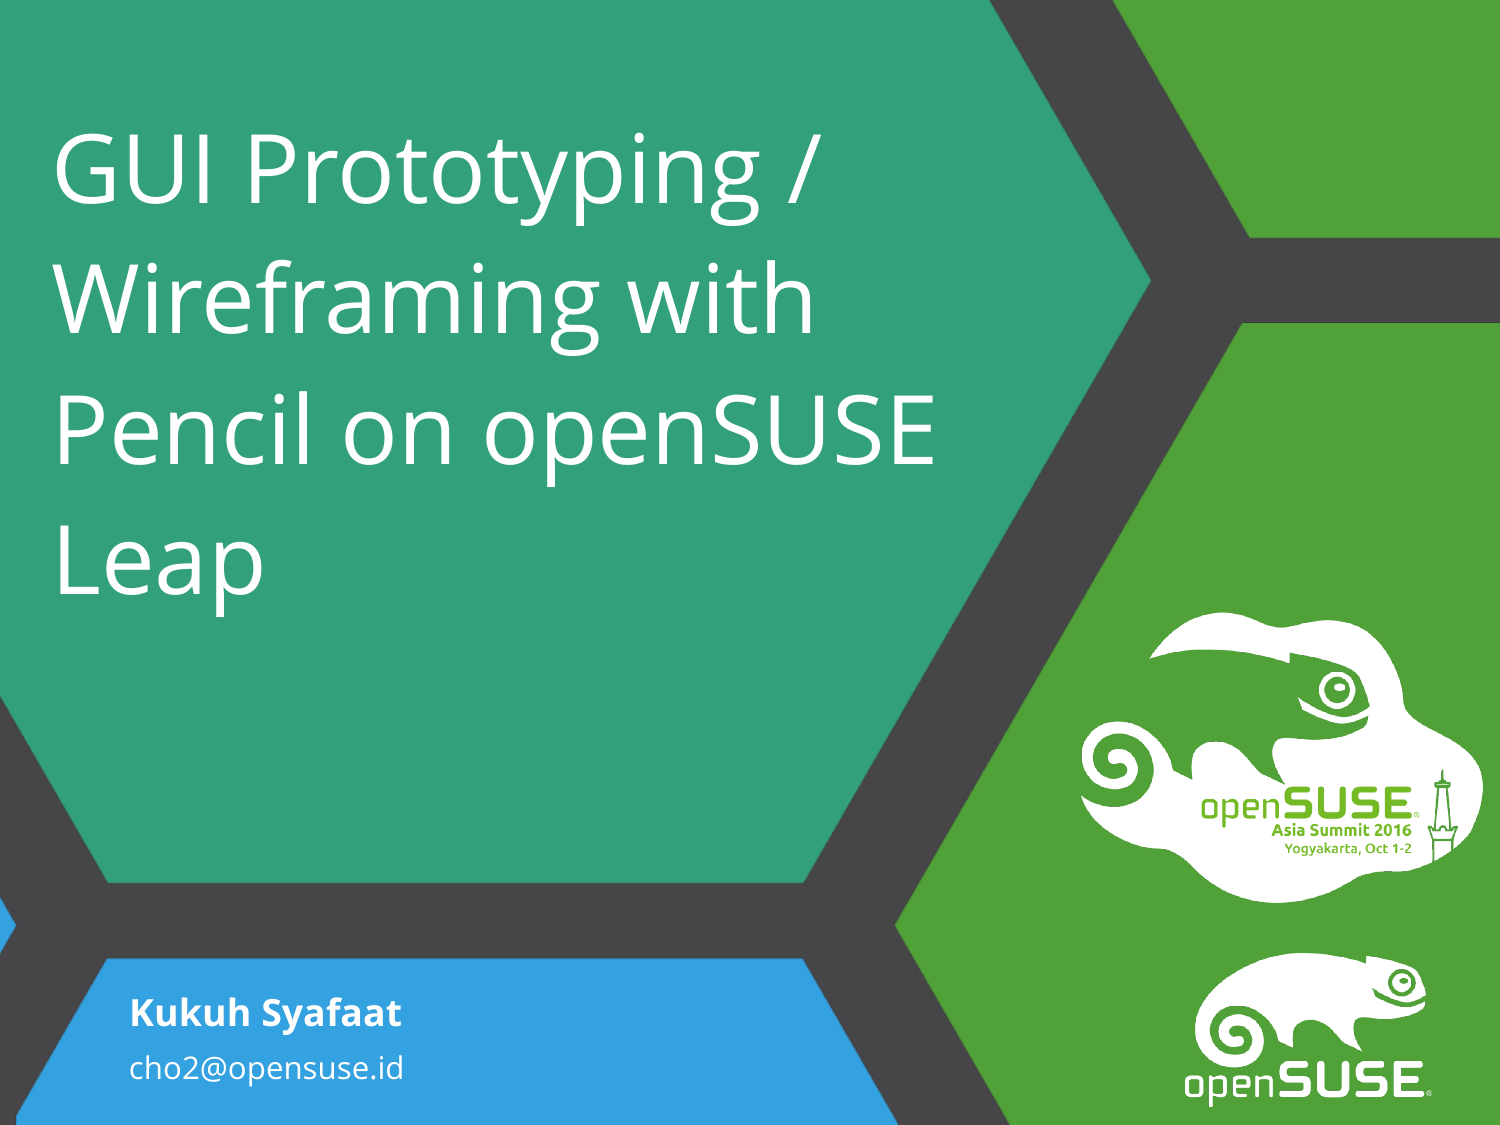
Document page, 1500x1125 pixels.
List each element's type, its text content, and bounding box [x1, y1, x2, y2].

picture [0, 0, 1500, 1125]
list Kukuh Syafaat cho2@opensuse.id [126, 986, 751, 1125]
title GUI Prototyping / Wireframing with Pencil on openSUSE Leap [51, 101, 1101, 623]
